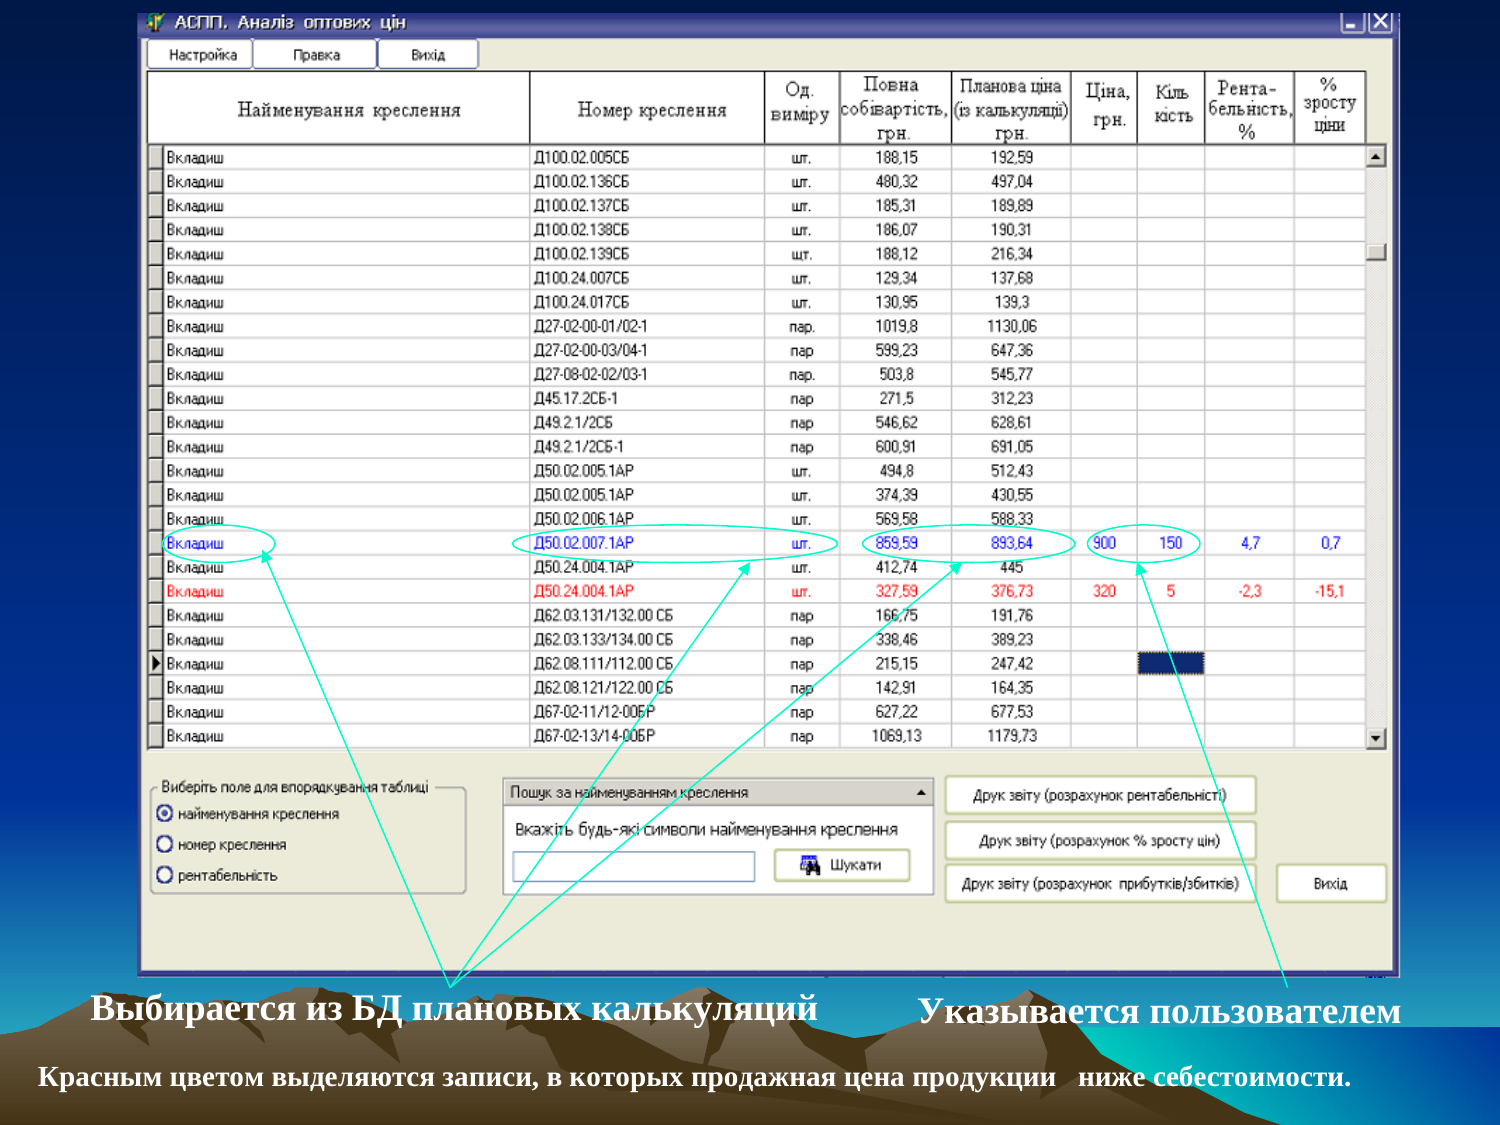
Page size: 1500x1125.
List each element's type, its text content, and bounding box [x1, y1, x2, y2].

picture [514, 526, 836, 561]
picture [137, 13, 1401, 978]
text_box Выбирается из БД плановых калькуляций [75, 974, 834, 1036]
picture [164, 526, 274, 561]
picture [864, 526, 1073, 561]
picture [1089, 526, 1199, 561]
text_box Красным цветом выделяются записи, в которых продажная цена продукции ниже себестоимости. [23, 1049, 1500, 1101]
text_box Указывается пользователем [901, 978, 1417, 1040]
